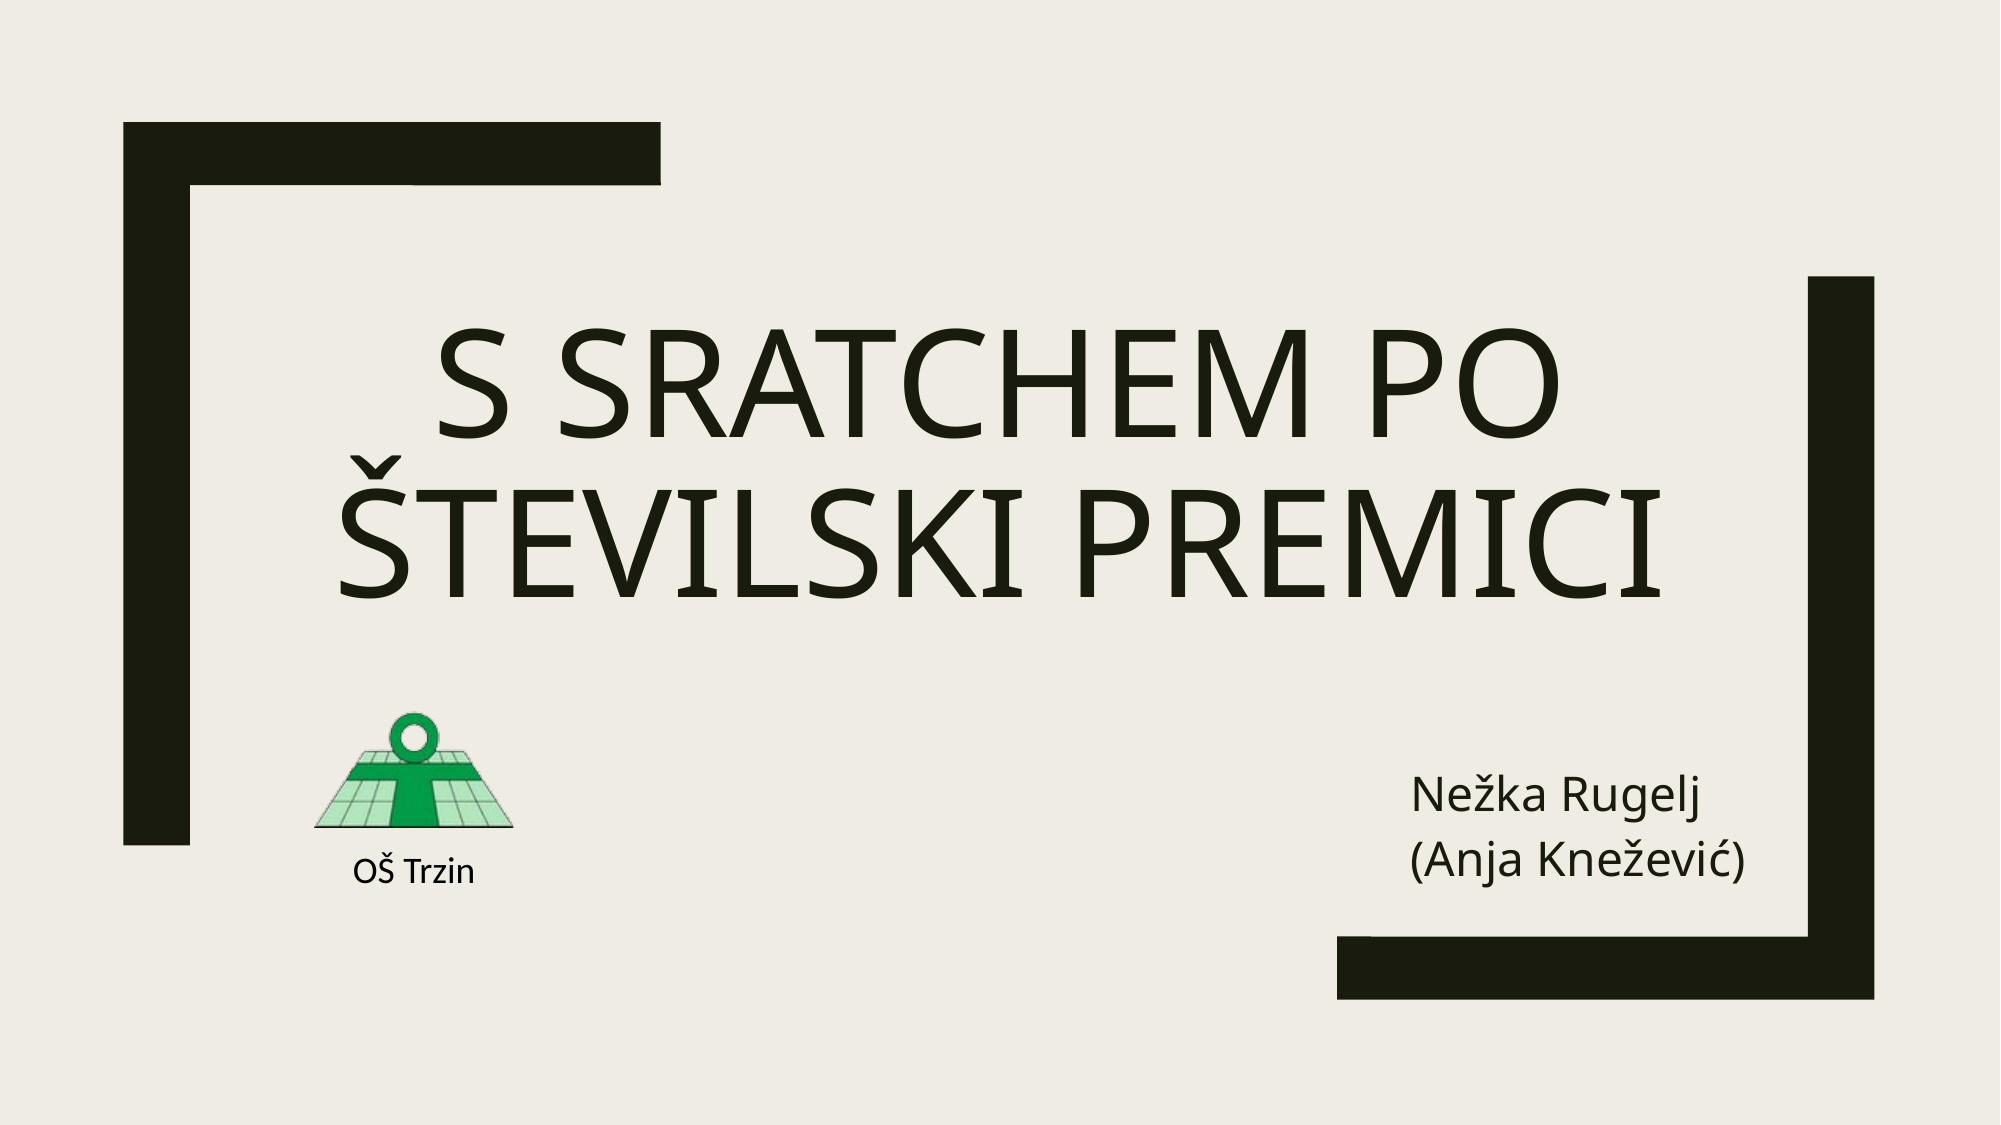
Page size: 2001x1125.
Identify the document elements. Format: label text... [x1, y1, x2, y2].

title S sratchem po številski premici [314, 293, 1686, 638]
subtitle Nežka Rugelj (Anja Knežević) [1368, 749, 1789, 928]
text_box OŠ Trzin [304, 838, 525, 900]
picture [314, 682, 515, 828]
